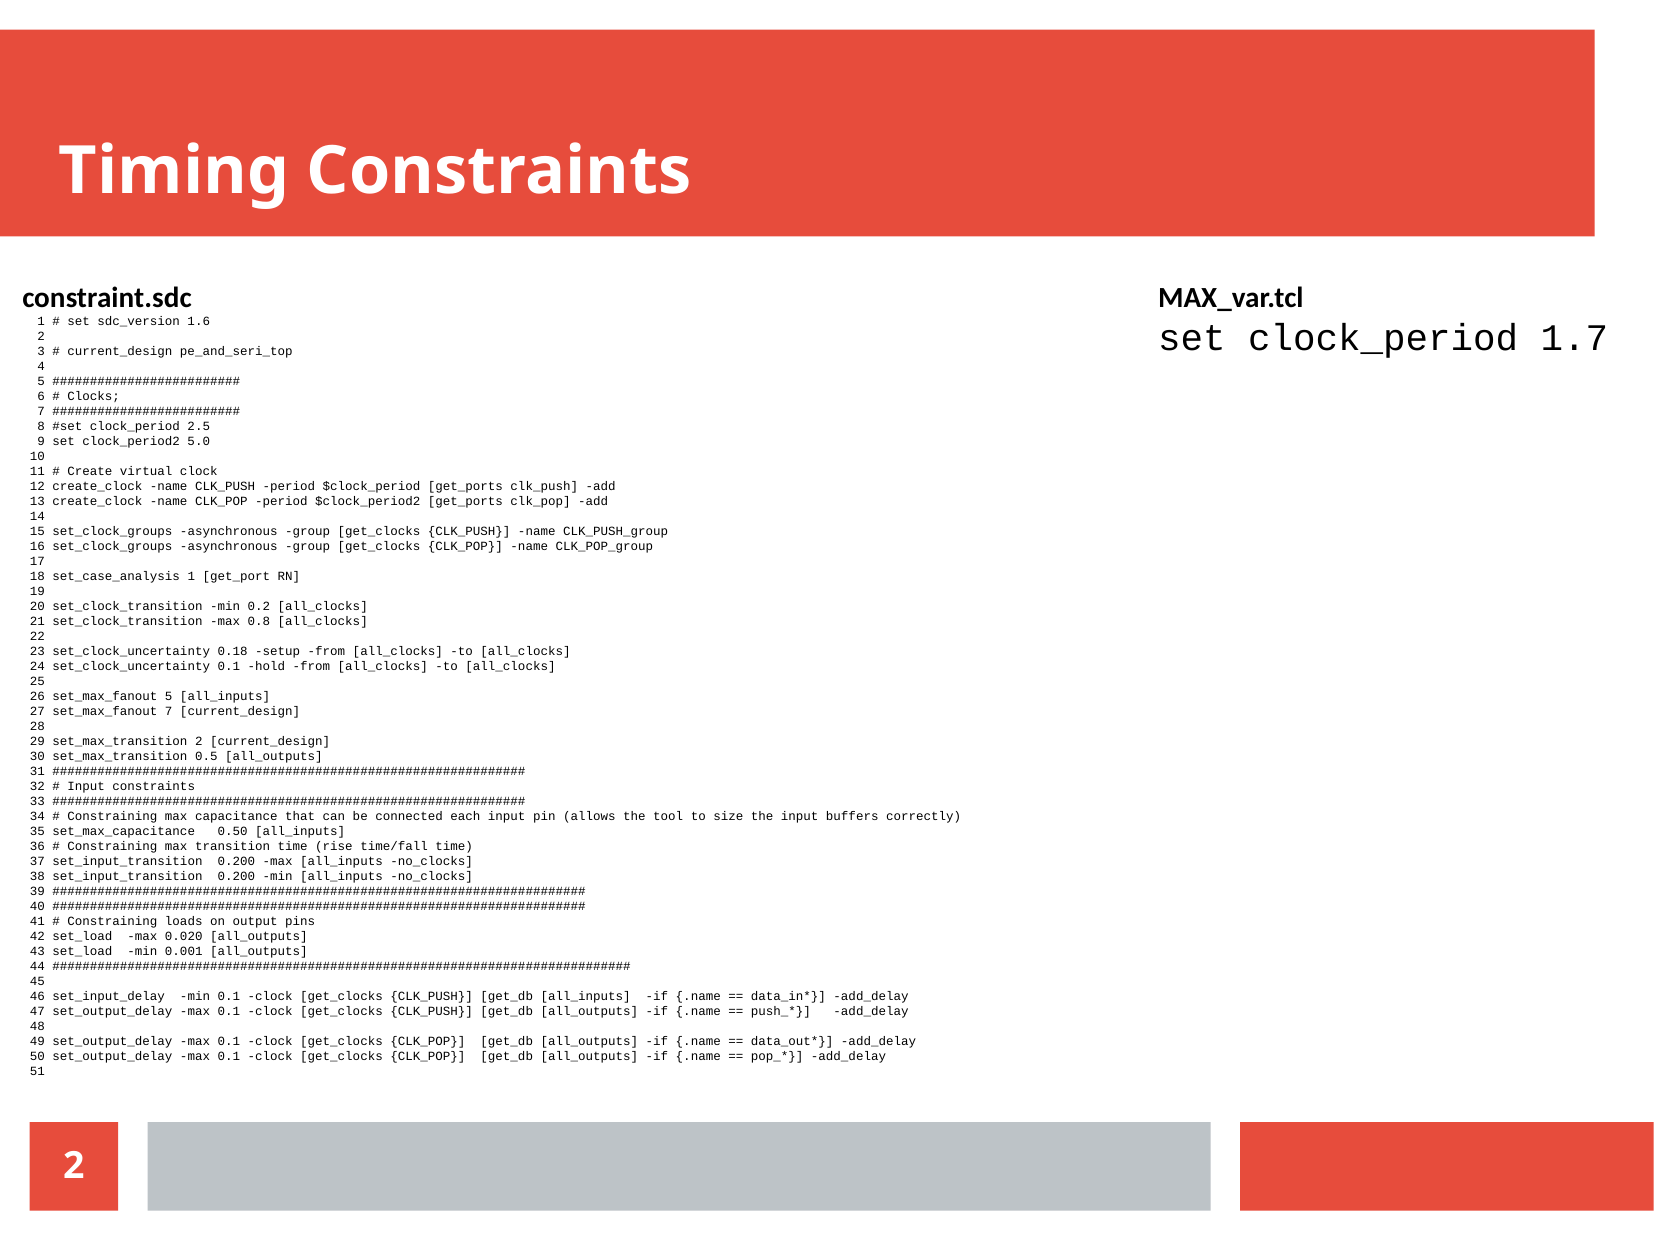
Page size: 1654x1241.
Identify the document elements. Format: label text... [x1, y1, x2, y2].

title Timing Constraints [59, 59, 1595, 207]
text_box constraint.sdc 1 # set sdc_version 1.6 2 3 # current_design pe_and_seri_top 4 5 ######################### 6 # Clocks; 7 ######################### 8 #set clock_period 2.5 9 set clock_period2 5.0 10 11 # Create virtual clock 12 create_clock -name CLK_PUSH -period $clock_period [get_ports clk_push] -add 13 create_clock -name CLK_POP -period $clock_period2 [get_ports clk_pop] -add 14 15 set_clock_groups -asynchronous -group [get_clocks {CLK_PUSH}] -name CLK_PUSH_group 16 set_clock_groups -asynchronous -group [get_clocks {CLK_POP}] -name CLK_POP_group 17 18 set_case_analysis 1 [get_port RN] 19 20 set_clock_transition -min 0.2 [all_clocks] 21 set_clock_transition -max 0.8 [all_clocks] 22 23 set_clock_uncertainty 0.18 -setup -from [all_clocks] -to [all_clocks] 24 set_clock_uncertainty 0.1 -hold -from [all_clocks] -to [all_clocks] 25 26 set_max_fanout 5 [all_inputs] 27 set_max_fanout 7 [current_design] 28 29 set_max_transition 2 [current_design] 30 set_max_transition 0.5 [all_outputs] 31 ############################################################### 32 # Input constraints 33 ############################################################### 34 # Constraining max capacitance that can be connected each input pin (allows the tool to size the input buffers correctly) 35 set_max_capacitance 0.50 [all_inputs] 36 # Constraining max transition time (rise time/fall time) 37 set_input_transition 0.200 -max [all_inputs -no_clocks] 38 set_input_transition 0.200 -min [all_inputs -no_clocks] 39 ####################################################################### 40 ####################################################################### 41 # Constraining loads on output pins 42 set_load -max 0.020 [all_outputs] 43 set_load -min 0.001 [all_outputs] 44 ############################################################################# 45 46 set_input_delay -min 0.1 -clock [get_clocks {CLK_PUSH}] [get_db [all_inputs] -if {.name == data_in*}] -add_delay 47 set_output_delay -max 0.1 -clock [get_clocks {CLK_PUSH}] [get_db [all_outputs] -if {.name == push_*}] -add_delay 48 49 set_output_delay -max 0.1 -clock [get_clocks {CLK_POP}] [get_db [all_outputs] -if {.name == data_out*}] -add_delay 50 set_output_delay -max 0.1 -clock [get_clocks {CLK_POP}] [get_db [all_outputs] -if {.name == pop_*}] -add_delay 51 [7, 270, 991, 1094]
text_box [29, 1122, 119, 1211]
text_box MAX_var.tcl set clock_period 1.7 [1143, 270, 1626, 367]
